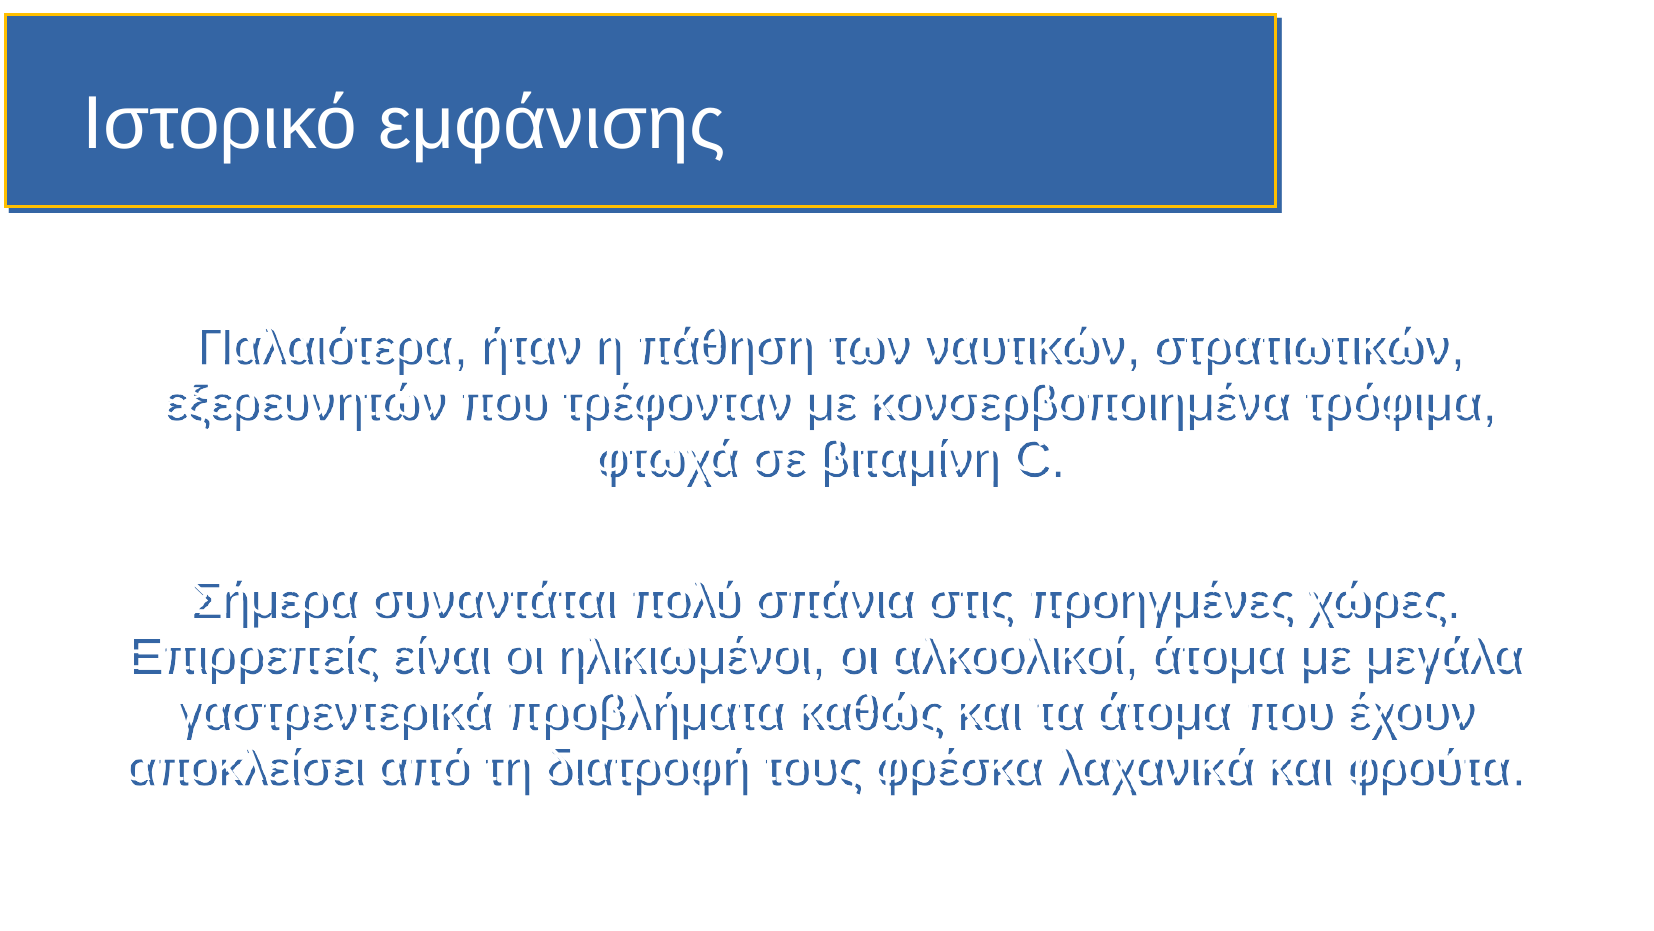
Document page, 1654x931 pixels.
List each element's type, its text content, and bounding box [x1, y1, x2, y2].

title Ιστορικό εμφάνισης [82, 44, 1235, 192]
text_box Σήμερα συναντάται πολύ σπάνια στις προηγμένες χώρες. Επιρρεπείς είναι οι ηλικιωμένοι, οι αλκοολικοί, άτομα με μεγάλα γαστρεντερικά προβλήματα καθώς και τα άτομα που έχουν αποκλείσει από τη διατροφή τους φρέσκα λαχανικά και φρούτα. [59, 561, 1586, 702]
text_box Παλαιότερα, ήταν η πάθηση των ναυτικών, στρατιωτικών, εξερευνητών που τρέφονταν με κονσερβοποιημένα τρόφιμα, φτωχά σε βιταμίνη C. [118, 307, 1536, 473]
